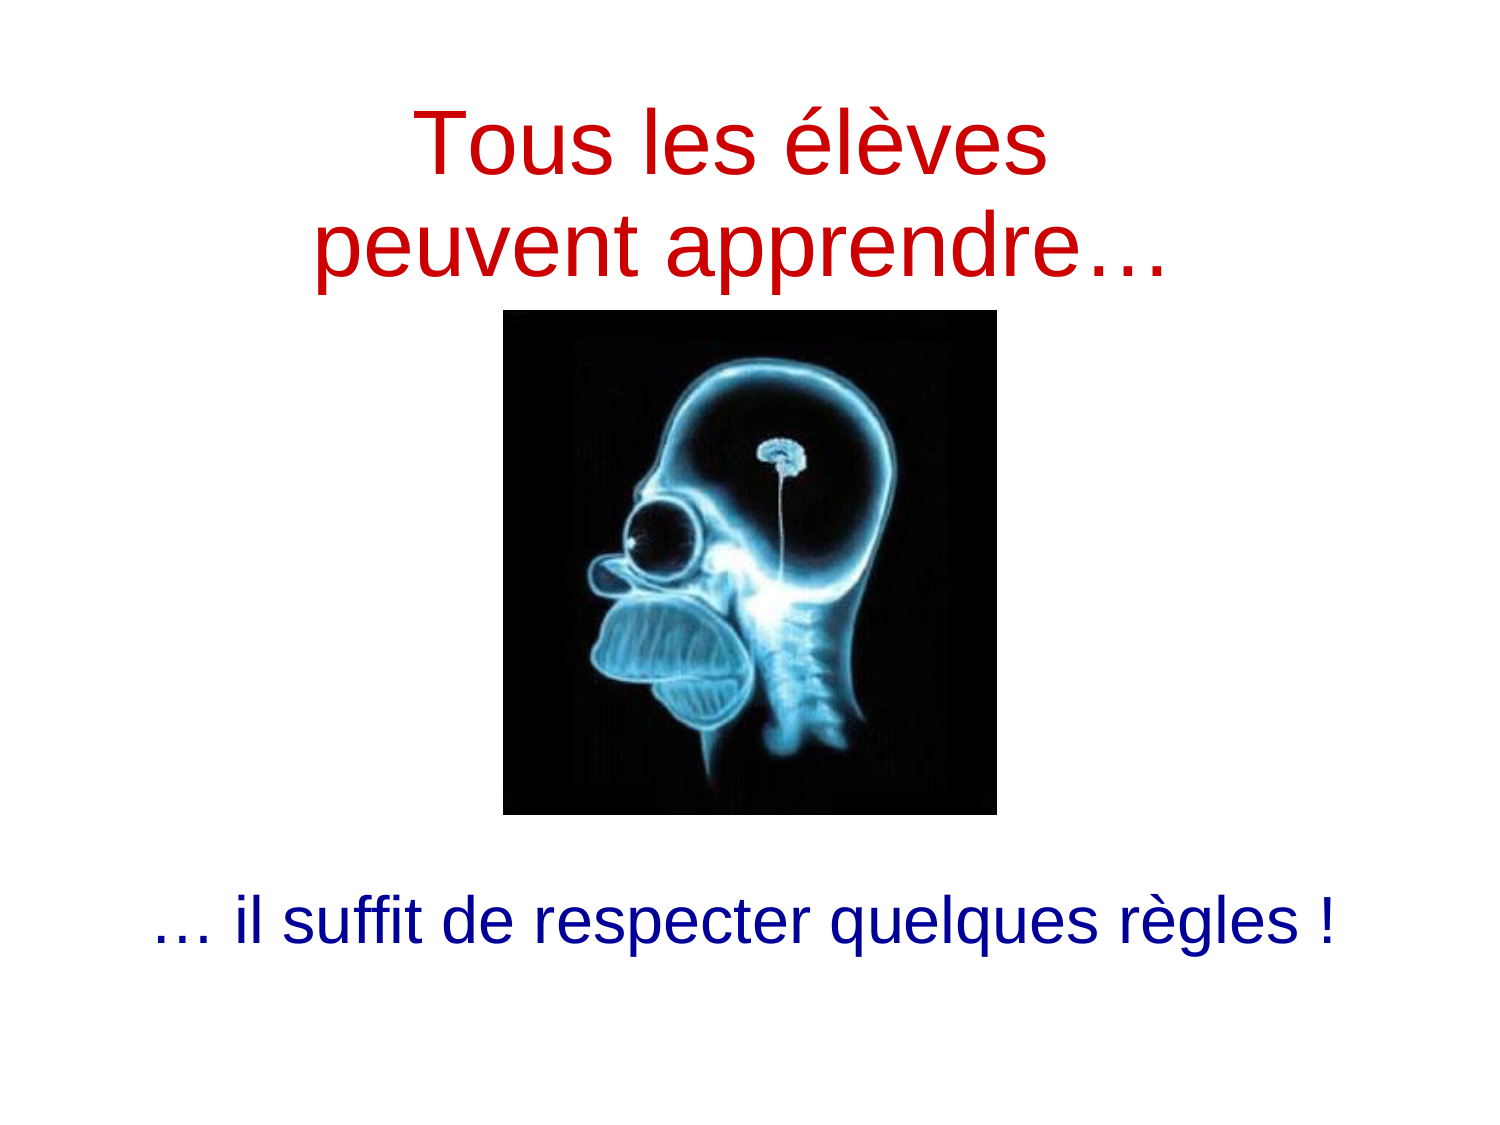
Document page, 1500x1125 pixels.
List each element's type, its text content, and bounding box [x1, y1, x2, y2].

title Tous les élèves peuvent apprendre… [112, 62, 1375, 325]
subtitle … il suffit de respecter quelques règles ! [99, 874, 1388, 976]
picture [503, 310, 997, 815]
